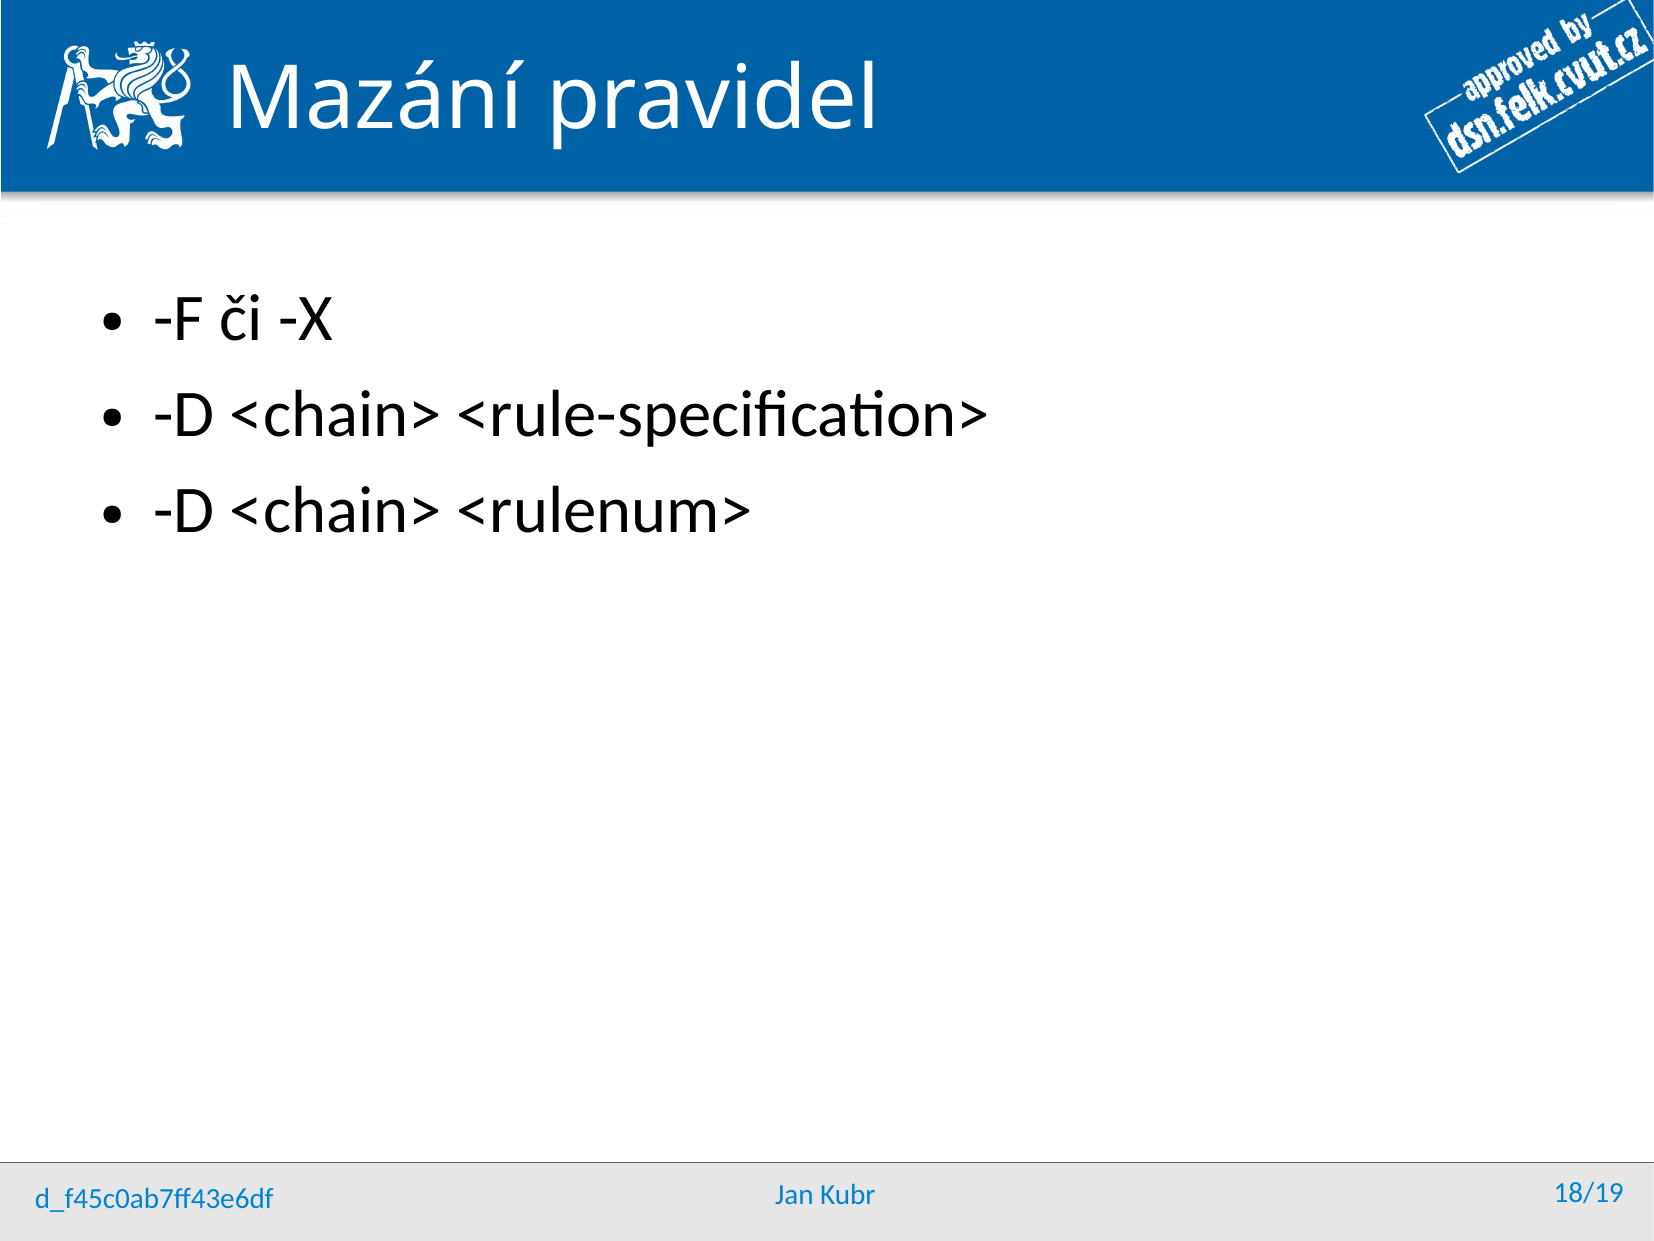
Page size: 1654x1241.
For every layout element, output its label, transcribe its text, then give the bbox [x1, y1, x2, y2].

list -F či -X -D <chain> <rule-specification> -D <chain> <rulenum> [82, 290, 1571, 1010]
title Mazání pravidel [225, 0, 1426, 188]
picture [1, 0, 1654, 217]
